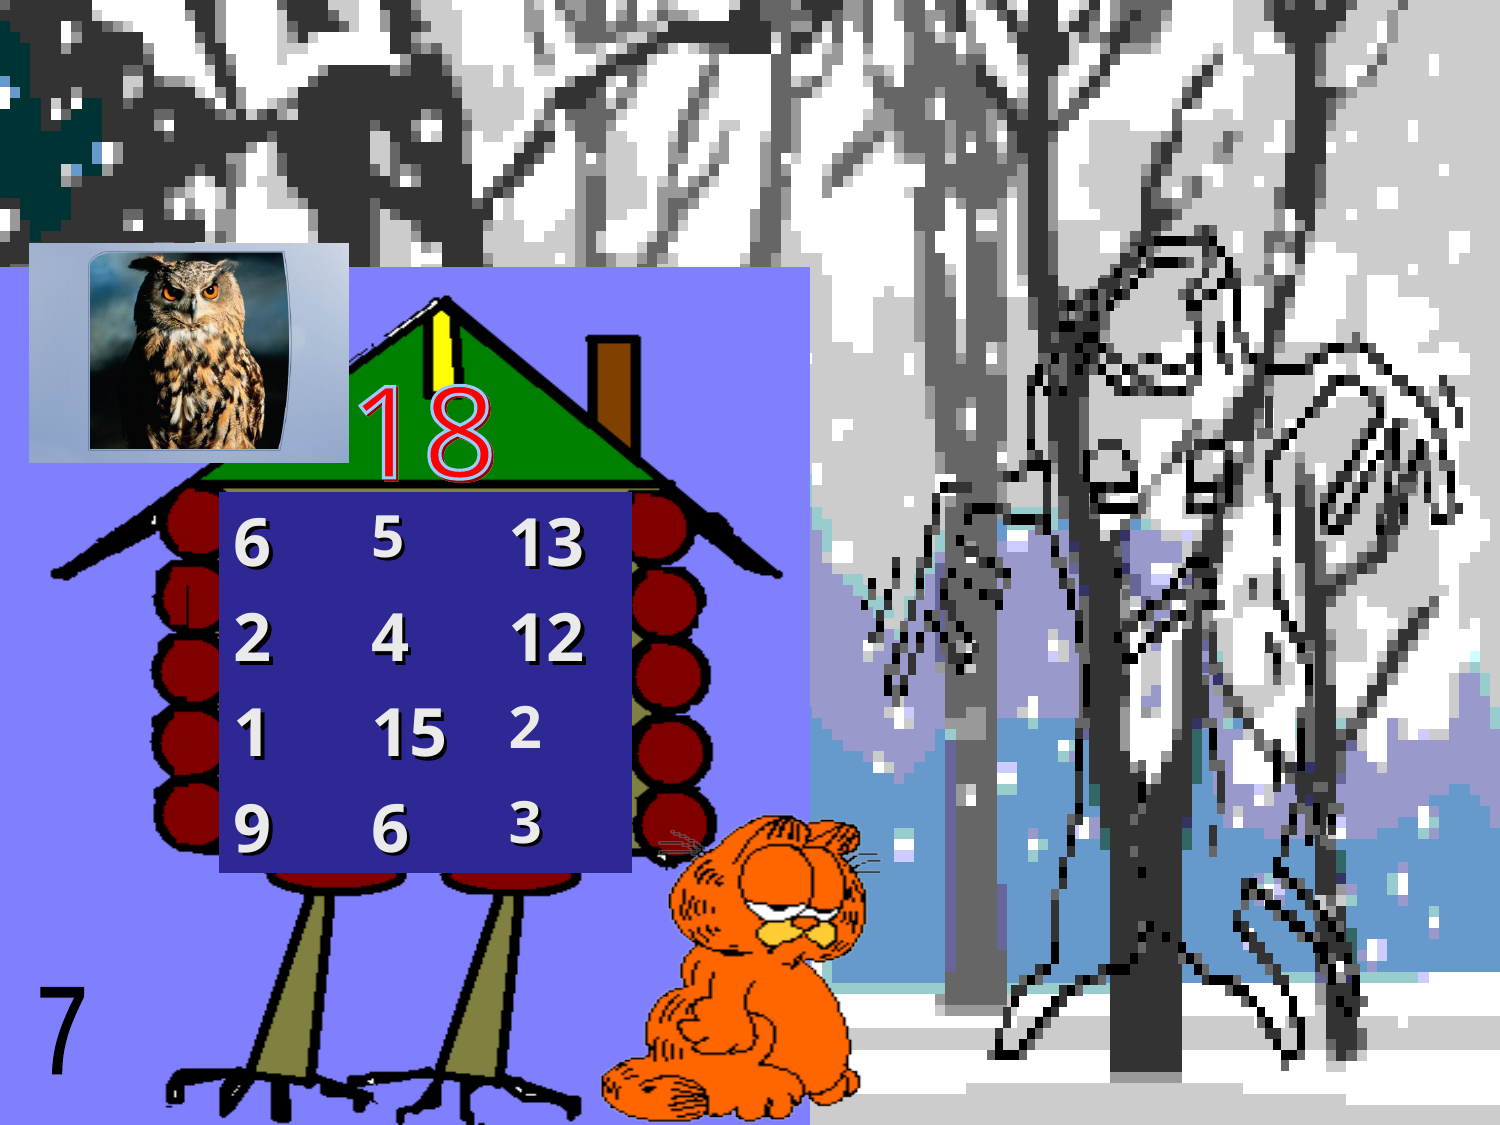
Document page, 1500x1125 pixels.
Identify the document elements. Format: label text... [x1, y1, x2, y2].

text_box 7 [41, 987, 84, 1074]
table_cell 2 [219, 587, 356, 682]
table_header 5 [356, 492, 494, 587]
table_cell 6 [356, 778, 494, 873]
picture [0, 0, 1500, 1125]
table_cell 12 [494, 587, 632, 682]
table_header 13 [494, 492, 632, 587]
table_cell 4 [356, 587, 494, 682]
text_box 18 [360, 386, 395, 478]
table_header 6 [219, 492, 356, 587]
table_cell 1 [219, 682, 356, 778]
table_cell 9 [219, 778, 356, 873]
text_box 18 [428, 385, 491, 480]
table_cell 3 [494, 778, 632, 873]
table_cell 15 [356, 682, 494, 778]
table_cell 2 [494, 682, 632, 778]
